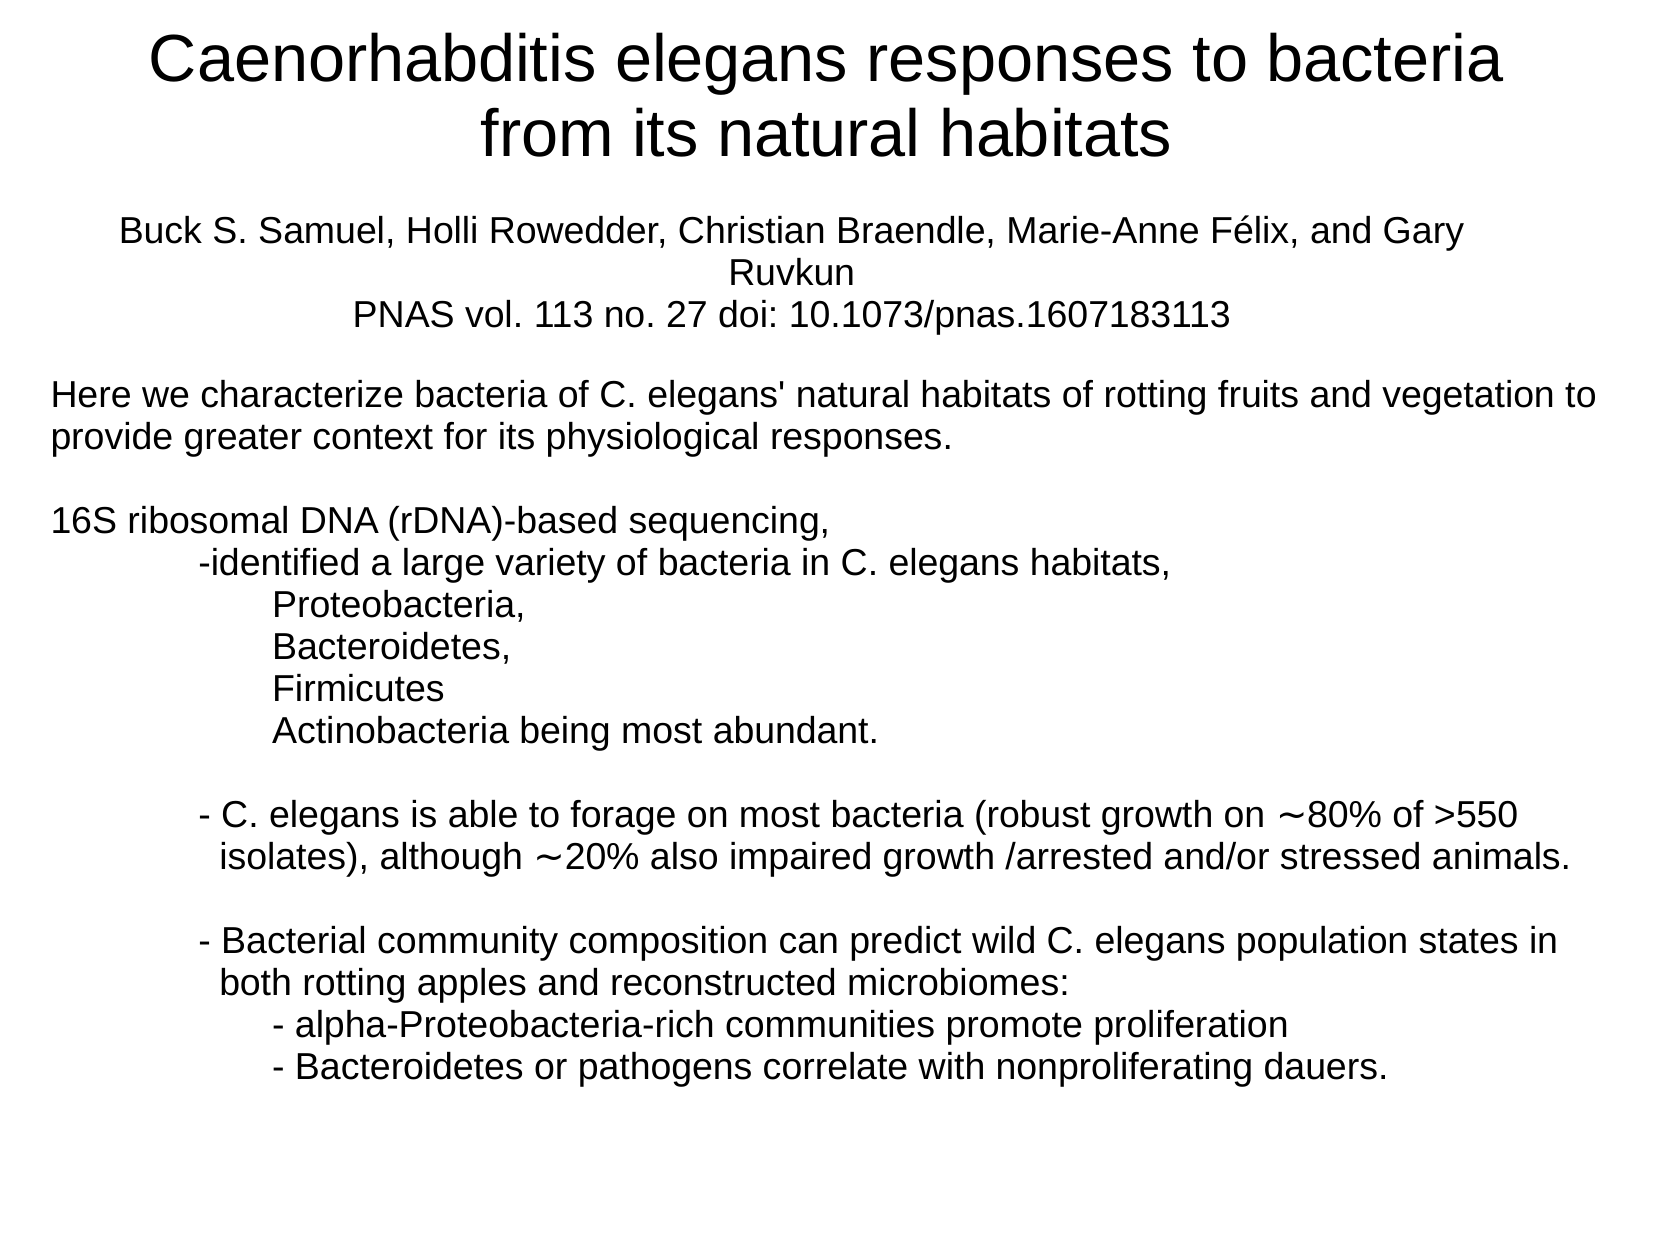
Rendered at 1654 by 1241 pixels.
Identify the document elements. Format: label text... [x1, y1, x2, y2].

text_box Buck S. Samuel, Holli Rowedder, Christian Braendle, Marie-Anne Félix, and Gary Ruvkun PNAS vol. 113 no. 27 doi: 10.1073/pnas.1607183113 [35, 201, 1549, 343]
text_box Here we characterize bacteria of C. elegans' natural habitats of rotting fruits and vegetation to provide greater context for its physiological responses. 16S ribosomal DNA (rDNA)-based sequencing, -identified a large variety of bacteria in C. elegans habitats, Proteobacteria, Bacteroidetes, Firmicutes Actinobacteria being most abundant. - C. elegans is able to forage on most bacteria (robust growth on ∼80% of >550 isolates), although ∼20% also impaired growth /arrested and/or stressed animals. - Bacterial community composition can predict wild C. elegans population states in both rotting apples and reconstructed microbiomes: - alpha-Proteobacteria-rich communities promote proliferation - Bacteroidetes or pathogens correlate with nonproliferating dauers. [35, 366, 1630, 1137]
title Caenorhabditis elegans responses to bacteria from its natural habitats [82, 19, 1571, 172]
